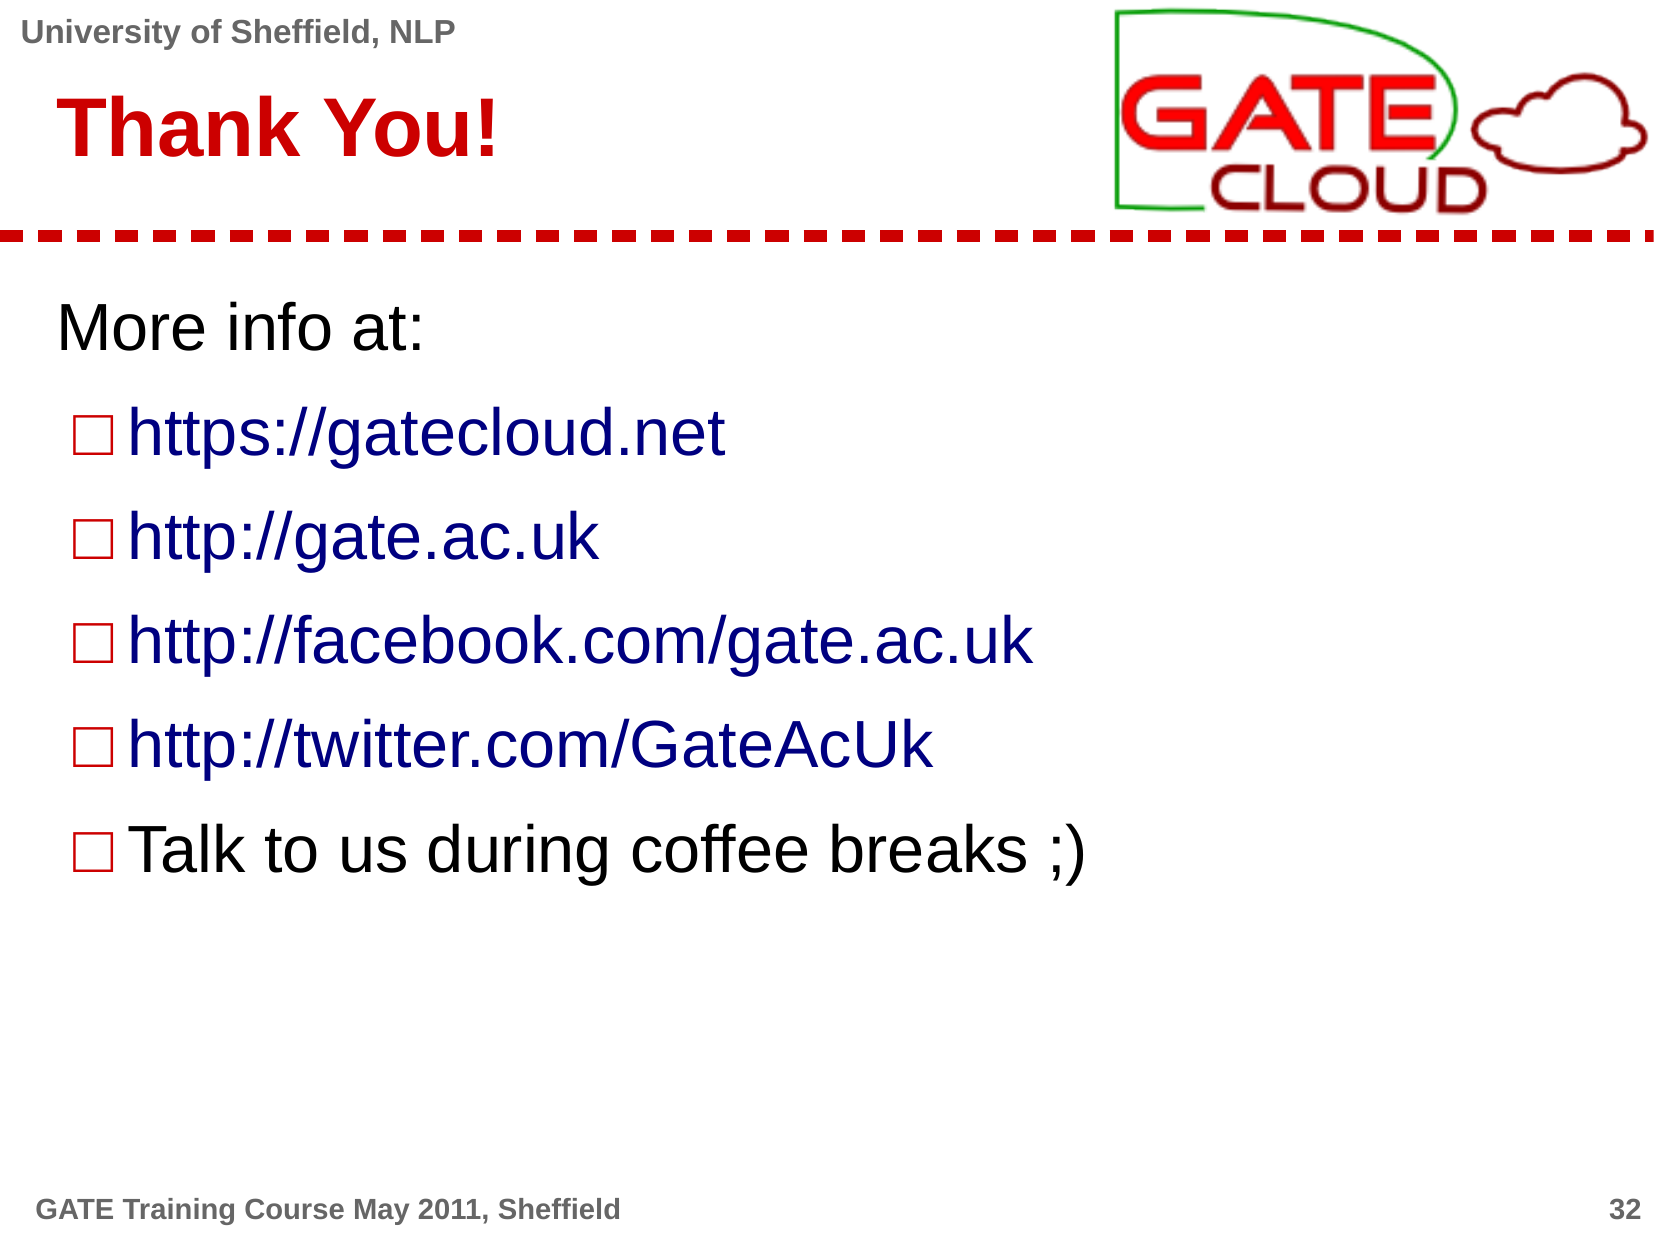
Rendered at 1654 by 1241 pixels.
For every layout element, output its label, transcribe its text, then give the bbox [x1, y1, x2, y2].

title Thank You! [56, 49, 1120, 207]
picture [1110, 5, 1654, 223]
list More info at: https://gatecloud.net http://gate.ac.uk http://facebook.com/gate.ac.uk http://twitter.com/GateAcUk Talk to us during coffee breaks ;) [56, 290, 1598, 1109]
